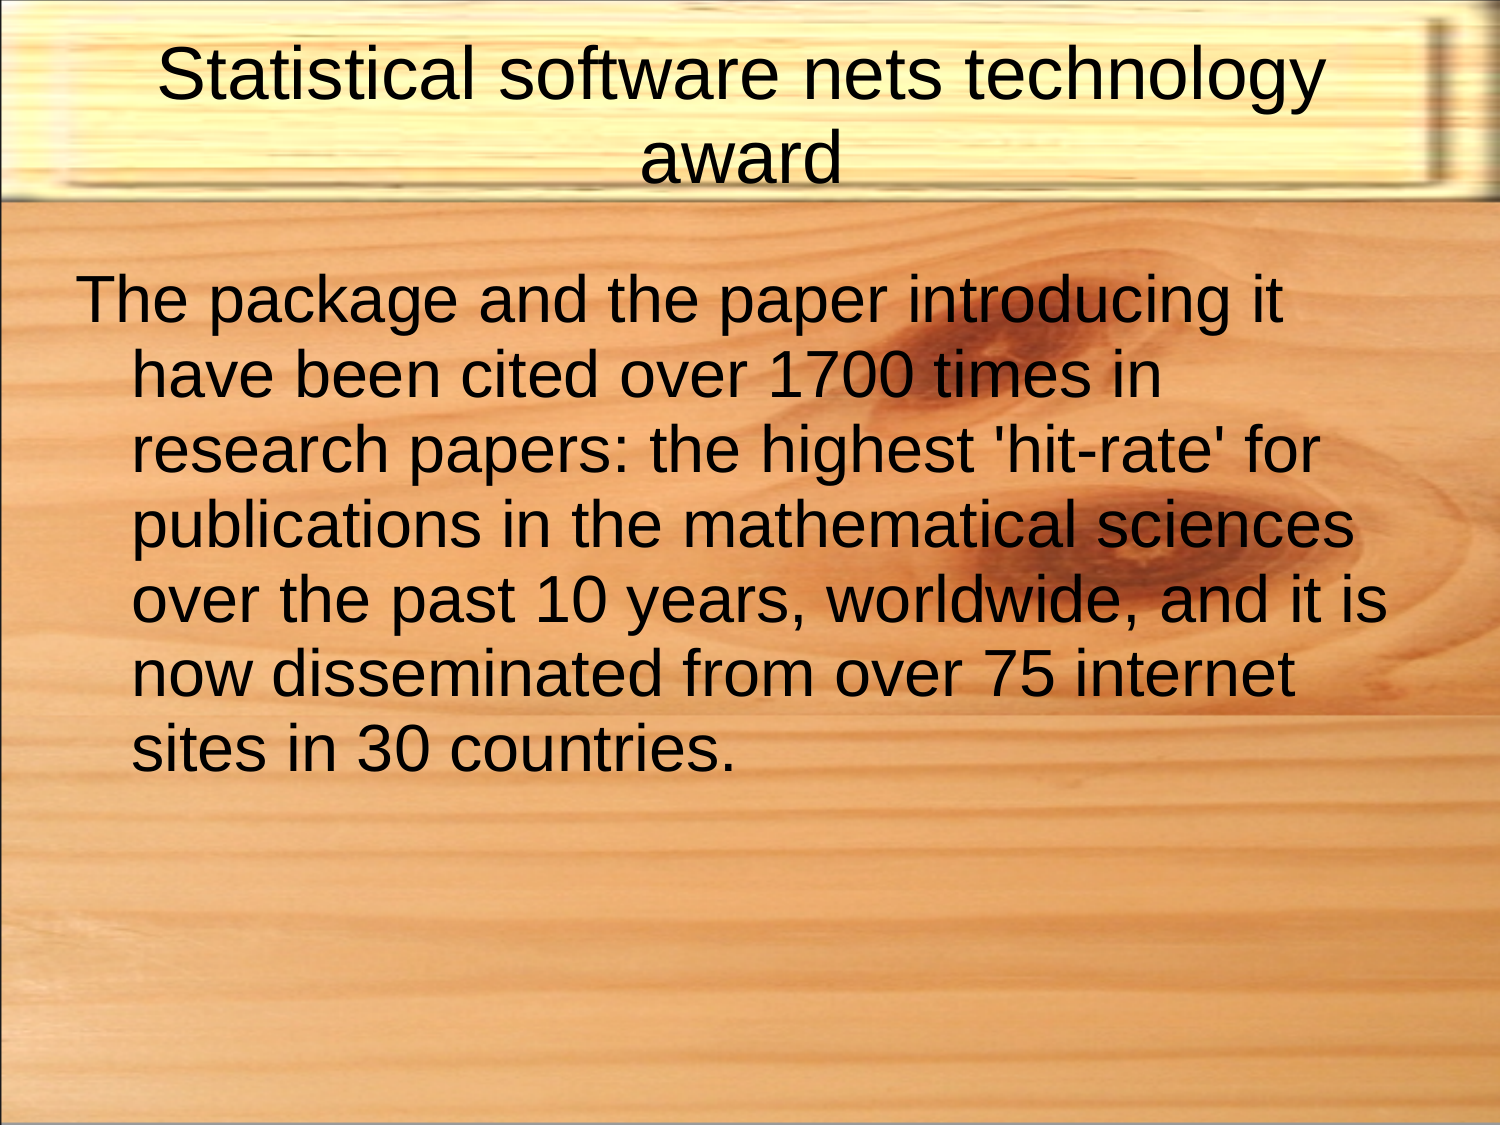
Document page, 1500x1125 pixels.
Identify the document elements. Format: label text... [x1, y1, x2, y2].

list The package and the paper introducing it have been cited over 1700 times in research papers: the highest 'hit-rate' for publications in the mathematical sciences over the past 10 years, worldwide, and it is now disseminated from over 75 internet sites in 30 countries. [75, 262, 1426, 991]
title Statistical software nets technology award [67, 29, 1418, 203]
picture [0, 0, 1500, 1125]
